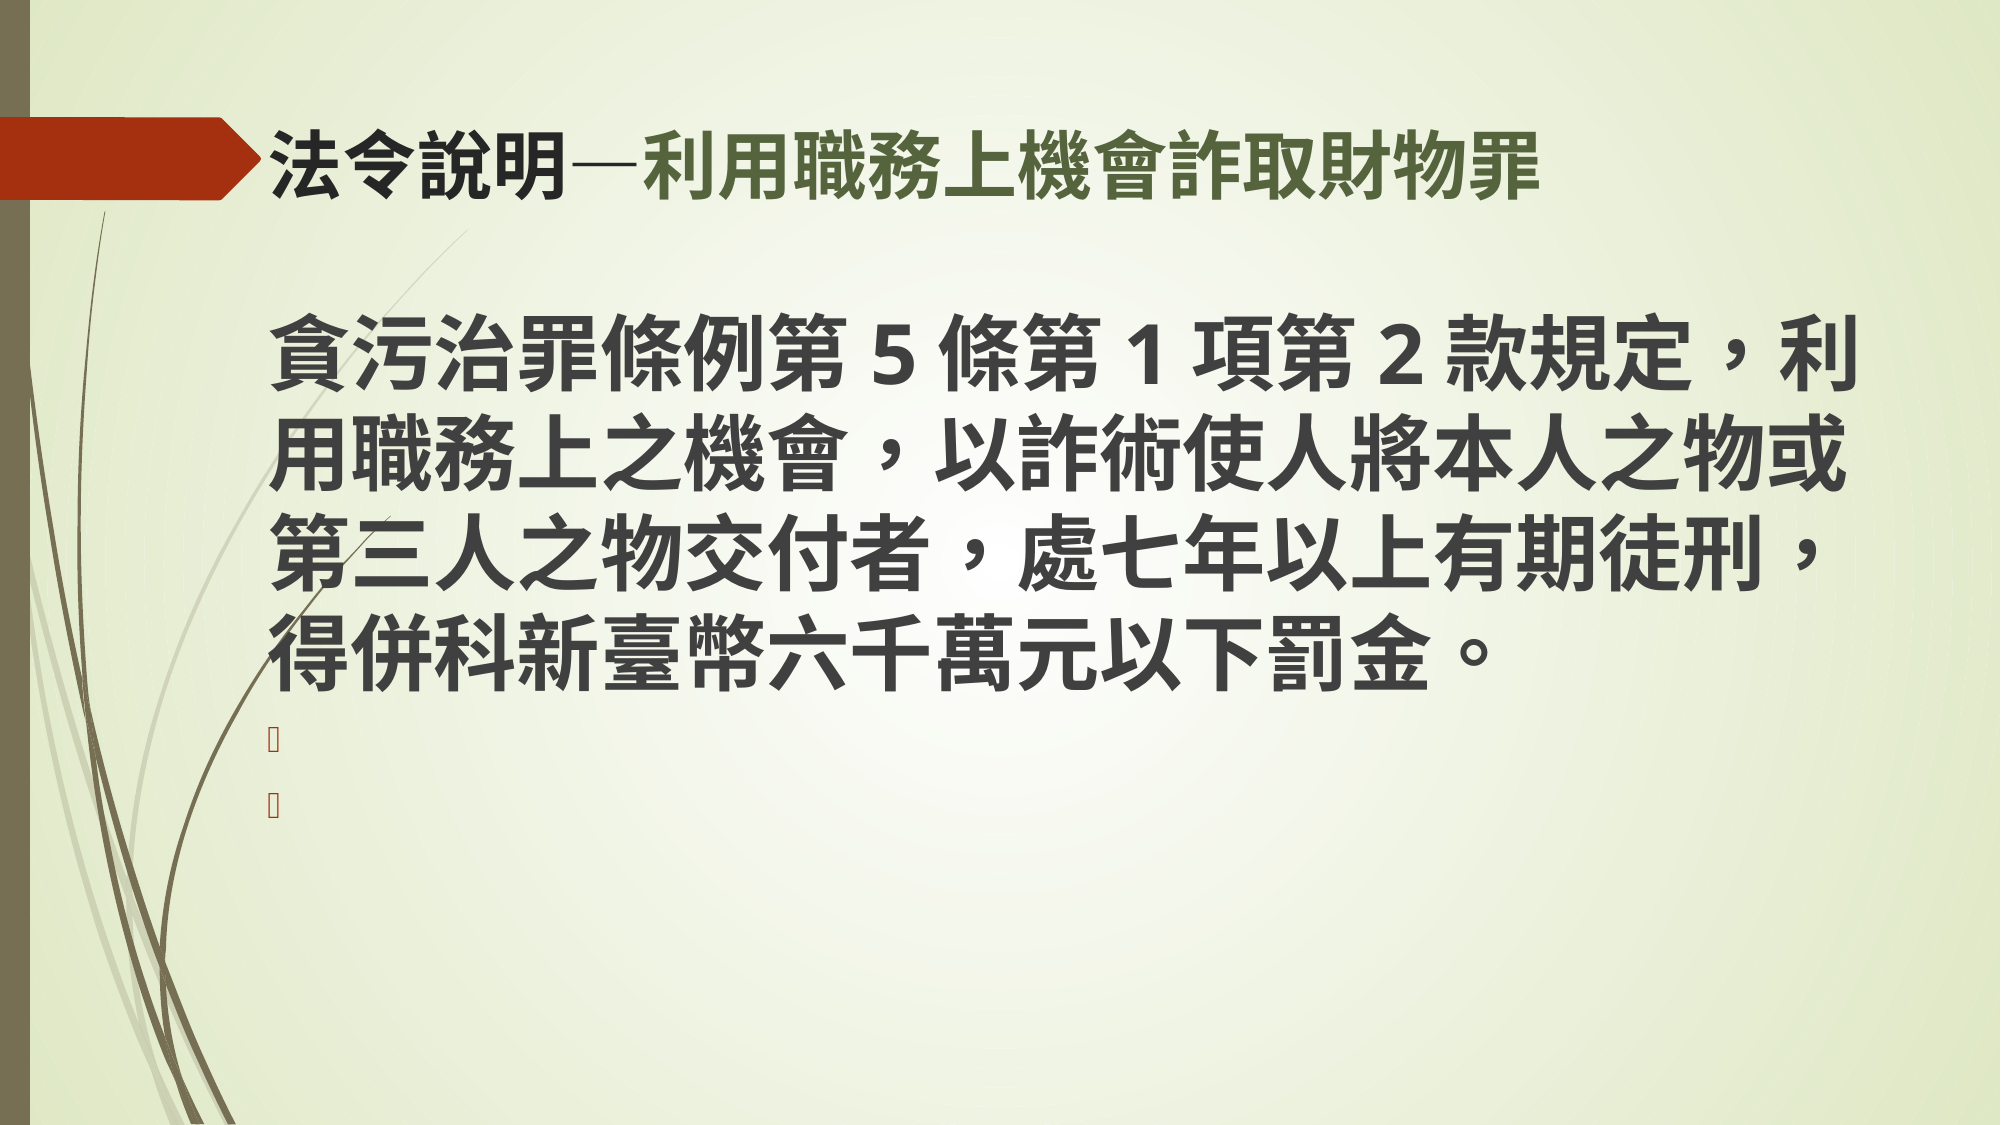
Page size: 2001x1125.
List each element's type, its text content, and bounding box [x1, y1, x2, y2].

title 法令說明—利用職務上機會詐取財物罪 [252, 110, 1896, 293]
list 貪污治罪條例第5條第1項第2款規定，利用職務上之機會，以詐術使人將本人之物或第三人之物交付者，處七年以上有期徒刑，得併科新臺幣六千萬元以下罰金。 [252, 293, 1896, 807]
